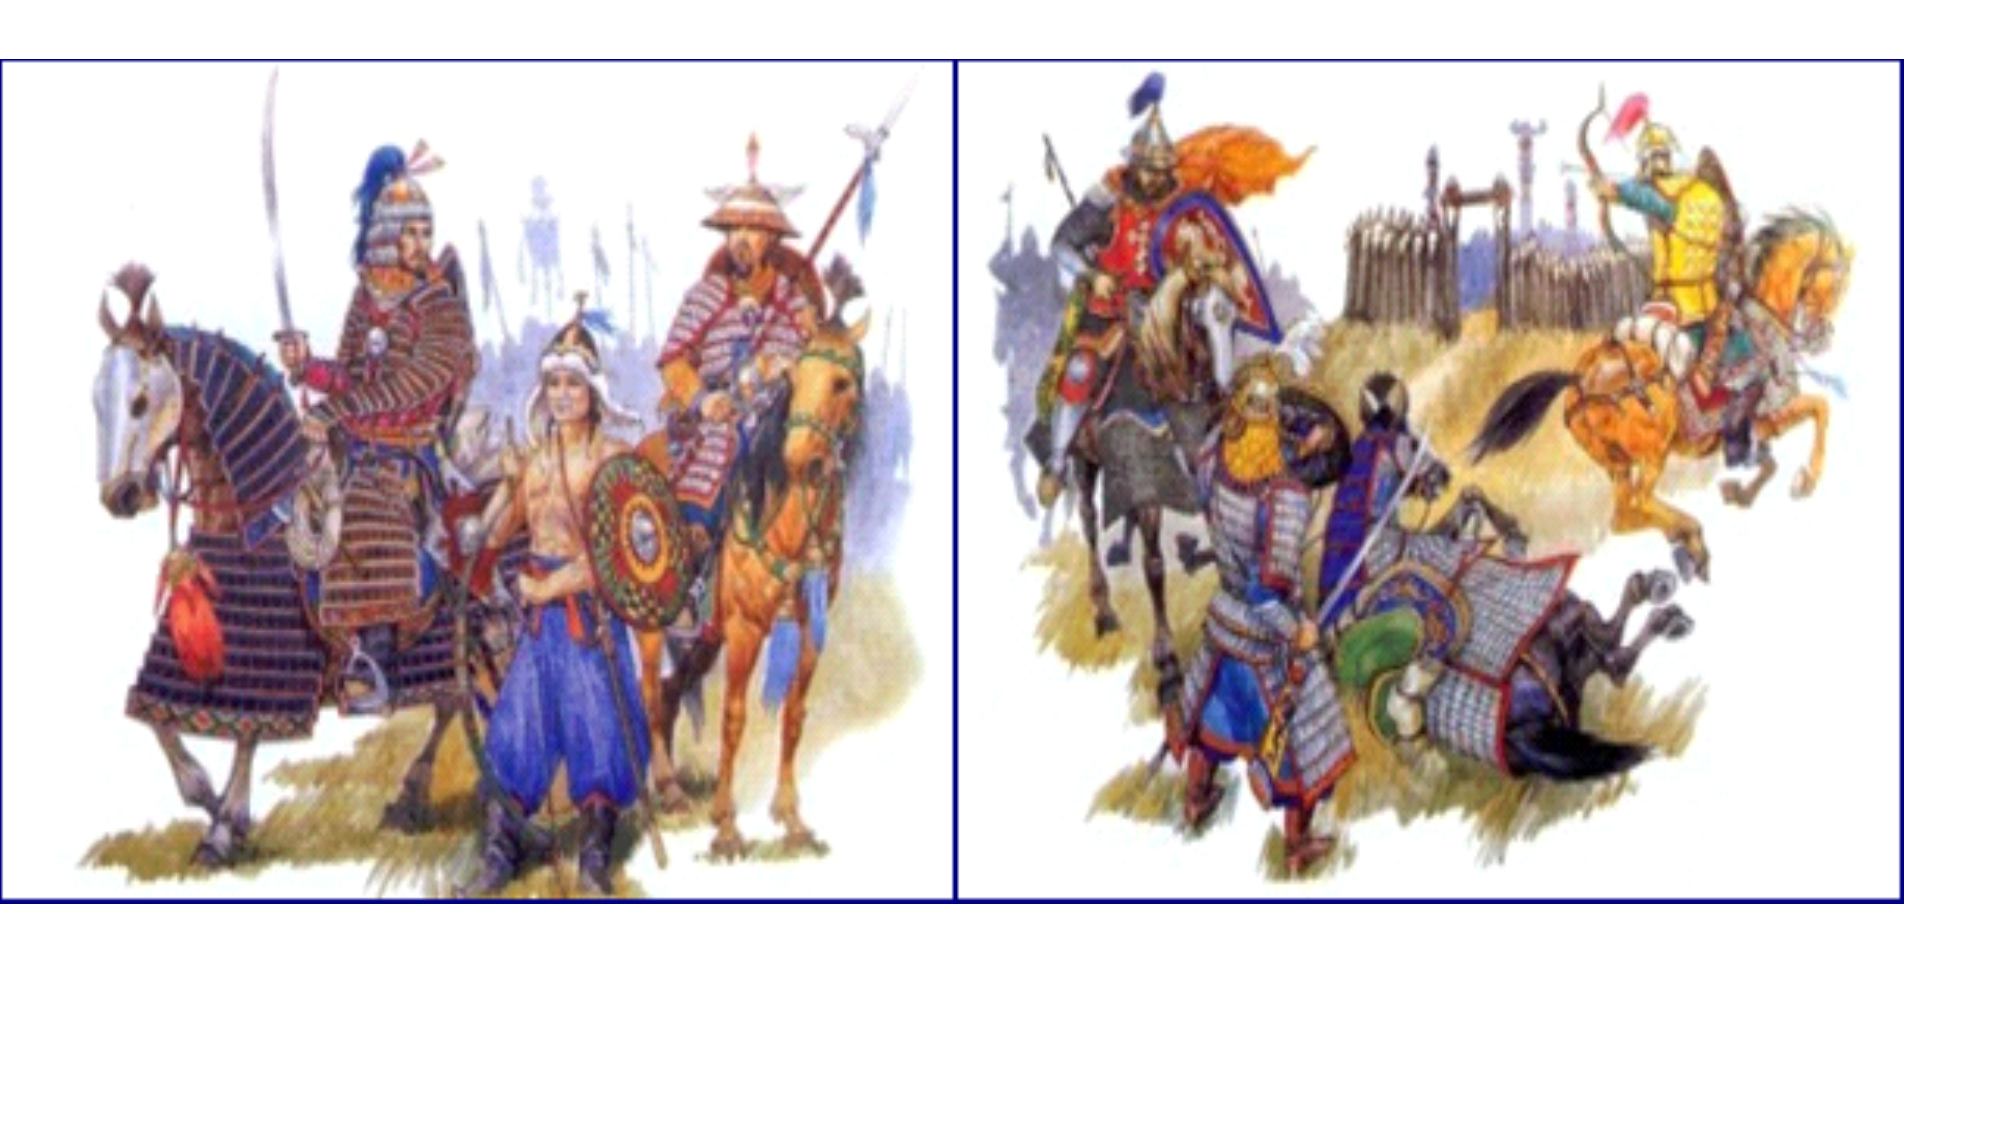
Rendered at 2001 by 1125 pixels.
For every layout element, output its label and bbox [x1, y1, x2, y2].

picture [0, 59, 1904, 904]
